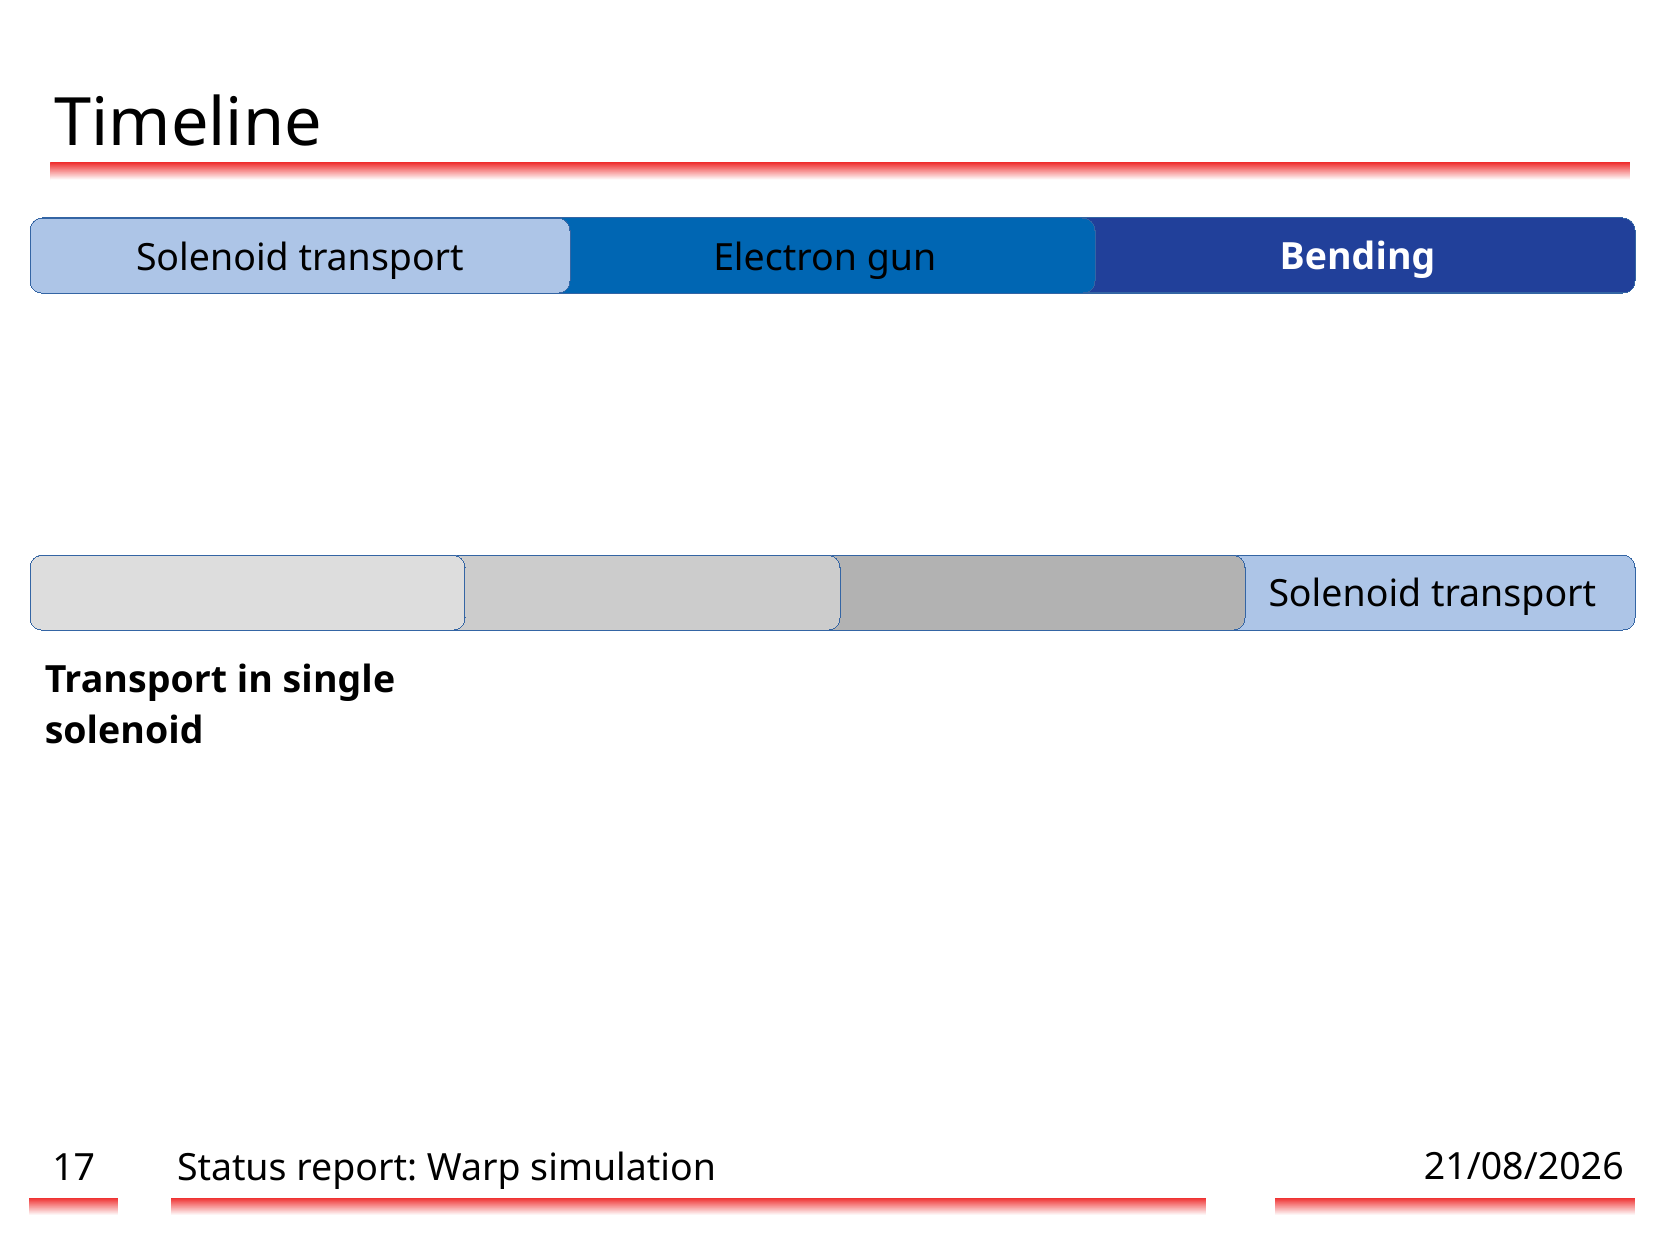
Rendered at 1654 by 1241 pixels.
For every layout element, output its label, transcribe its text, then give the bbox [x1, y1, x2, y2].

text_box [30, 555, 1246, 631]
text_box Solenoid transport [30, 218, 571, 294]
text_box Transport in single solenoid [30, 645, 466, 811]
title Timeline [54, 17, 1591, 166]
text_box Bending [1083, 217, 1636, 293]
text_box Solenoid transport [1234, 555, 1636, 631]
text_box Electron gun [342, 217, 1096, 294]
